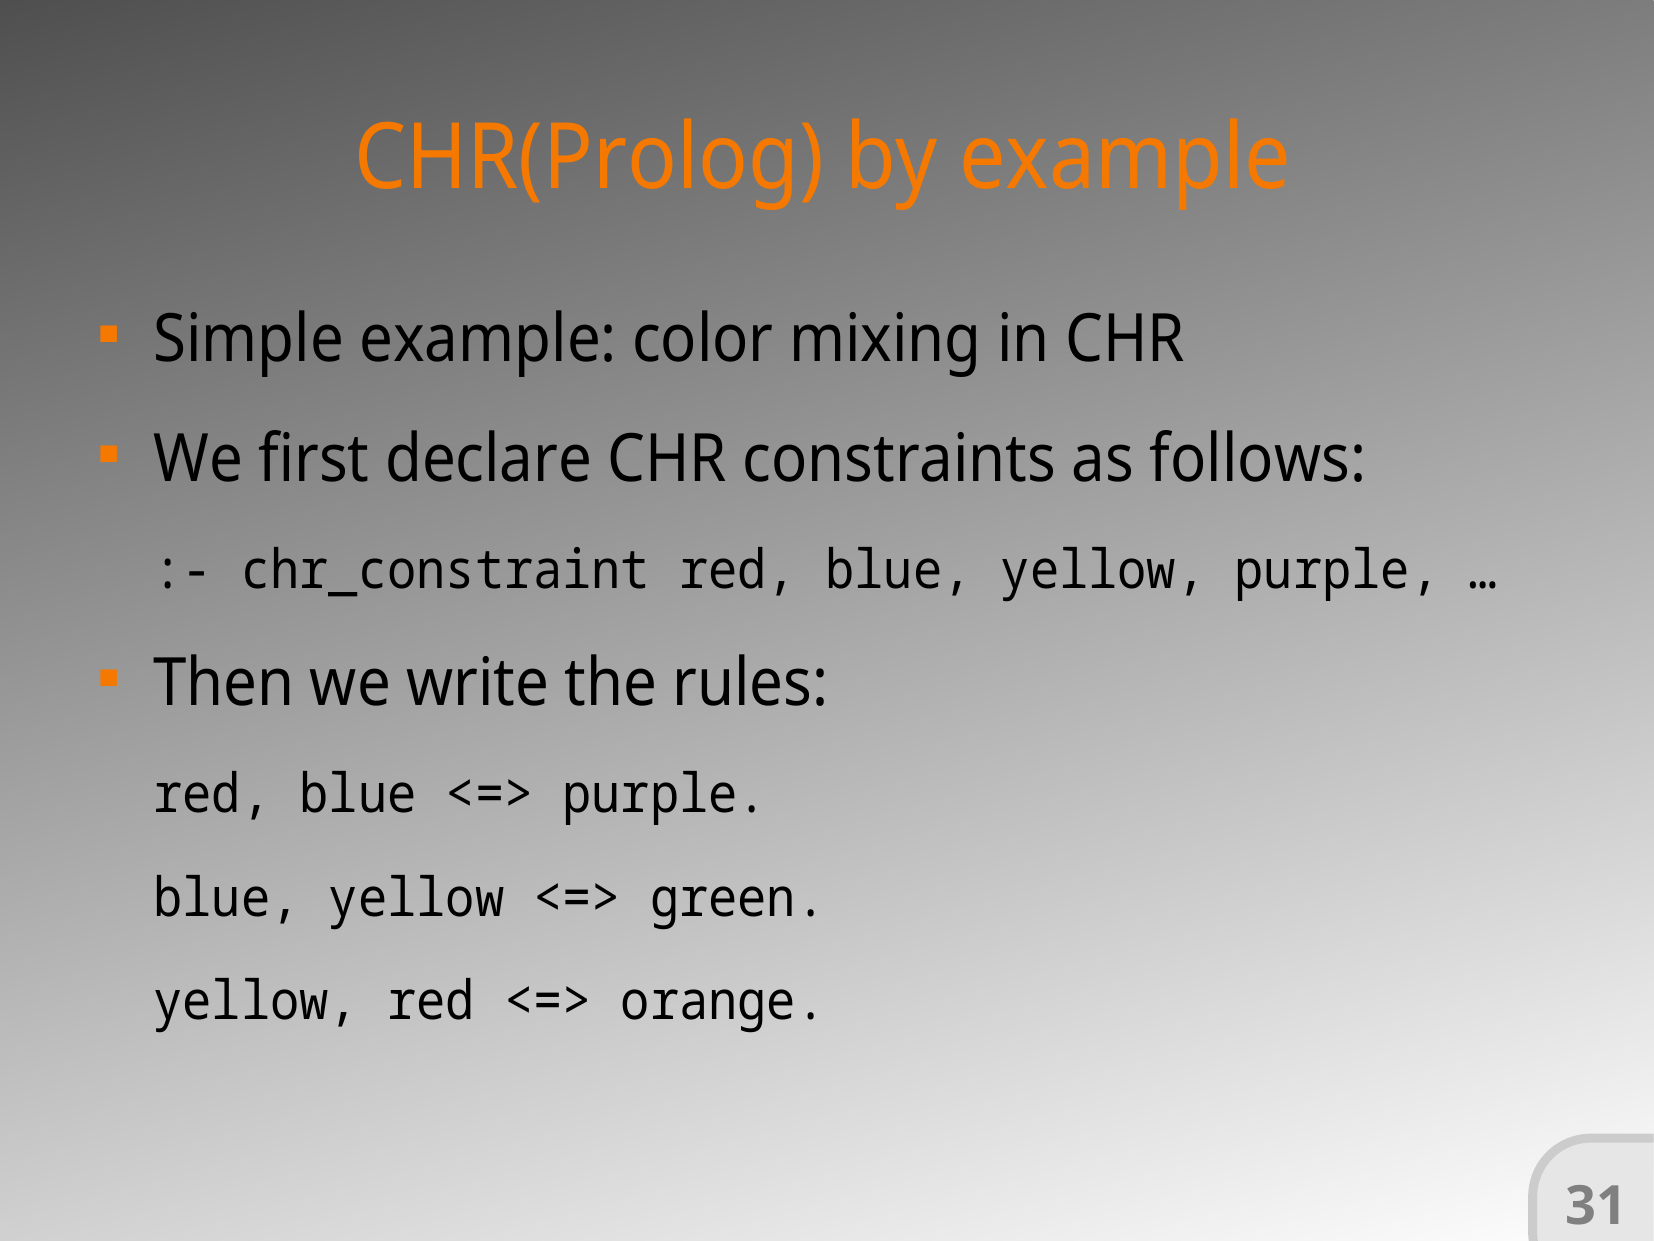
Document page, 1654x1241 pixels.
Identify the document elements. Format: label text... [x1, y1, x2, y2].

list Simple example: color mixing in CHR We first declare CHR constraints as follows: :- chr_constraint red, blue, yellow, purple, … Then we write the rules: red, blue <=> purple. blue, yellow <=> green. yellow, red <=> orange. [82, 290, 1571, 1109]
title CHR(Prolog) by example [18, 49, 1629, 257]
